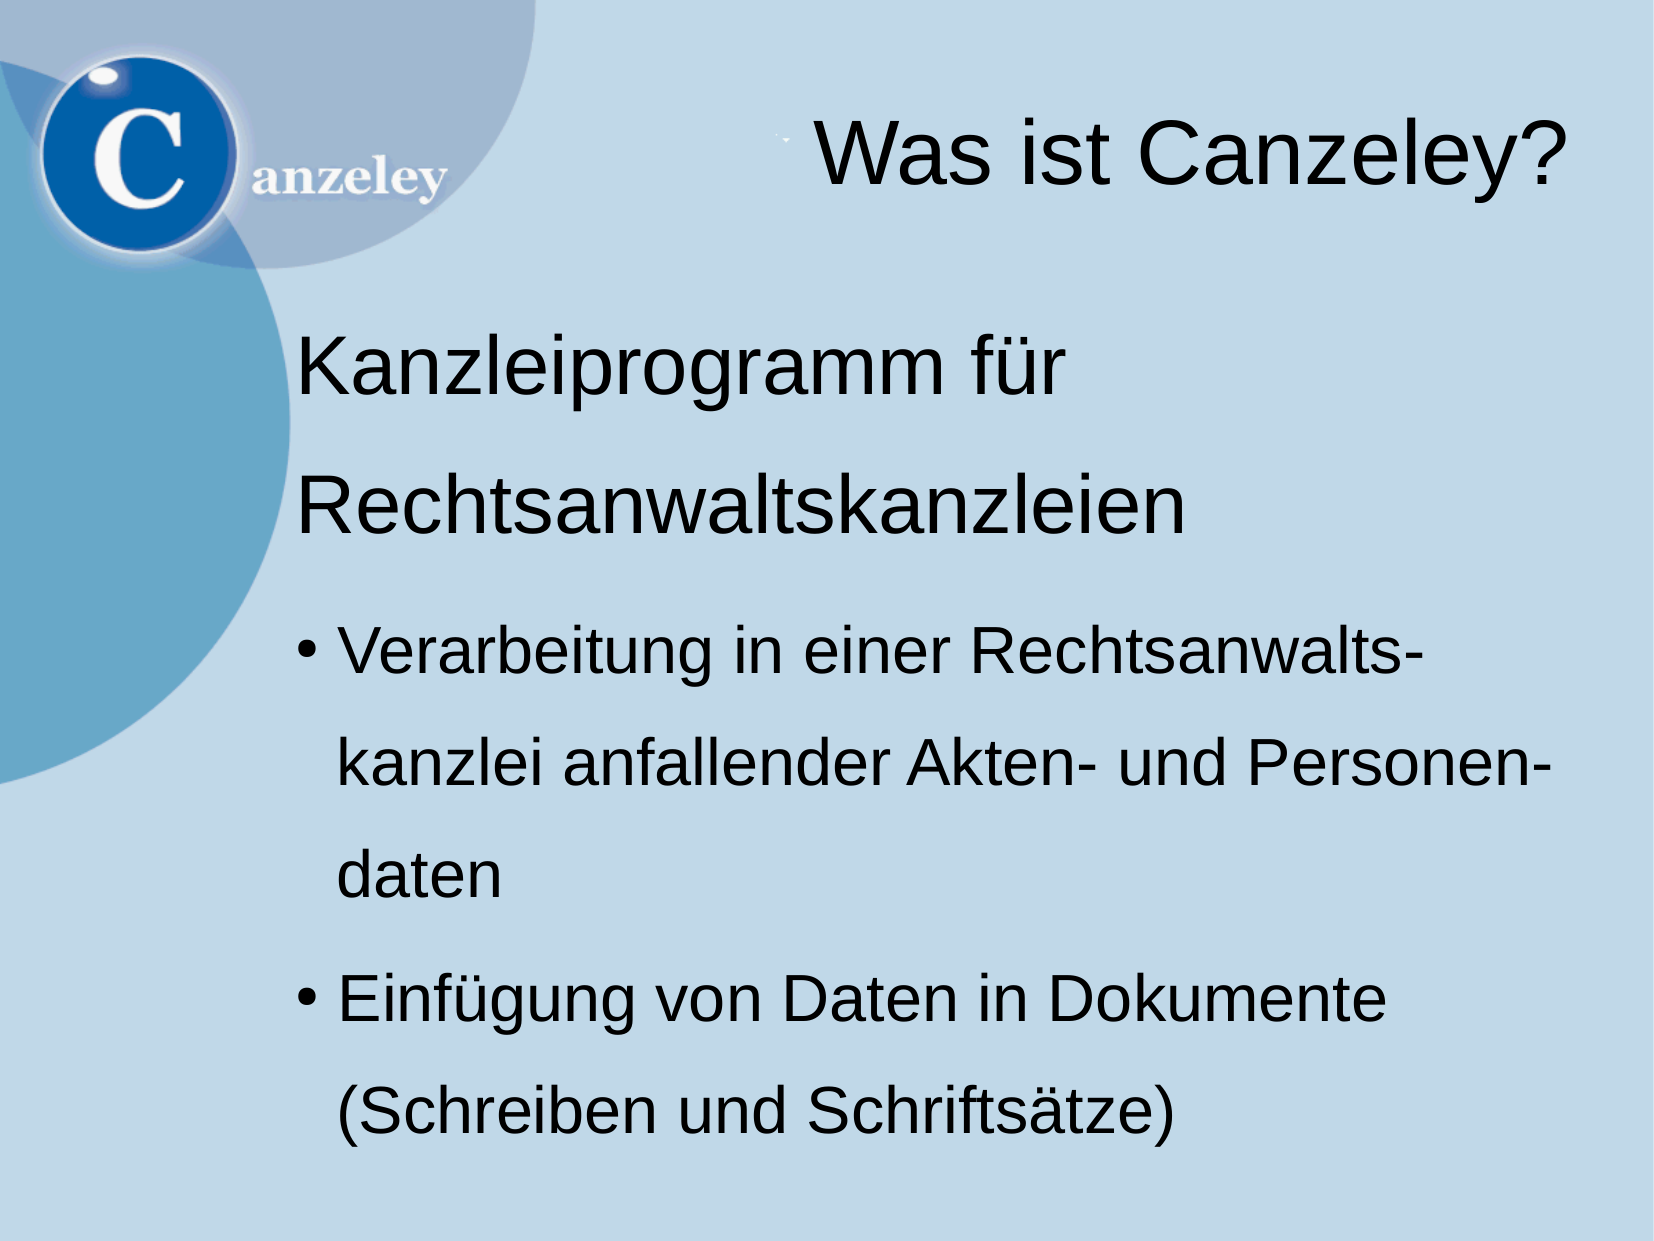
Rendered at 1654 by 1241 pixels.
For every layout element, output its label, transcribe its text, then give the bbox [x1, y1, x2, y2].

title Was ist Canzeley? [82, 49, 1571, 257]
subtitle Kanzleiprogramm für Rechtsanwaltskanzleien Verarbeitung in einer Rechtsanwalts-kanzlei anfallender Akten- und Personen-daten Einfügung von Daten in Dokumente (Schreiben und Schriftsätze) [295, 295, 1571, 1221]
picture [0, 0, 1654, 1241]
